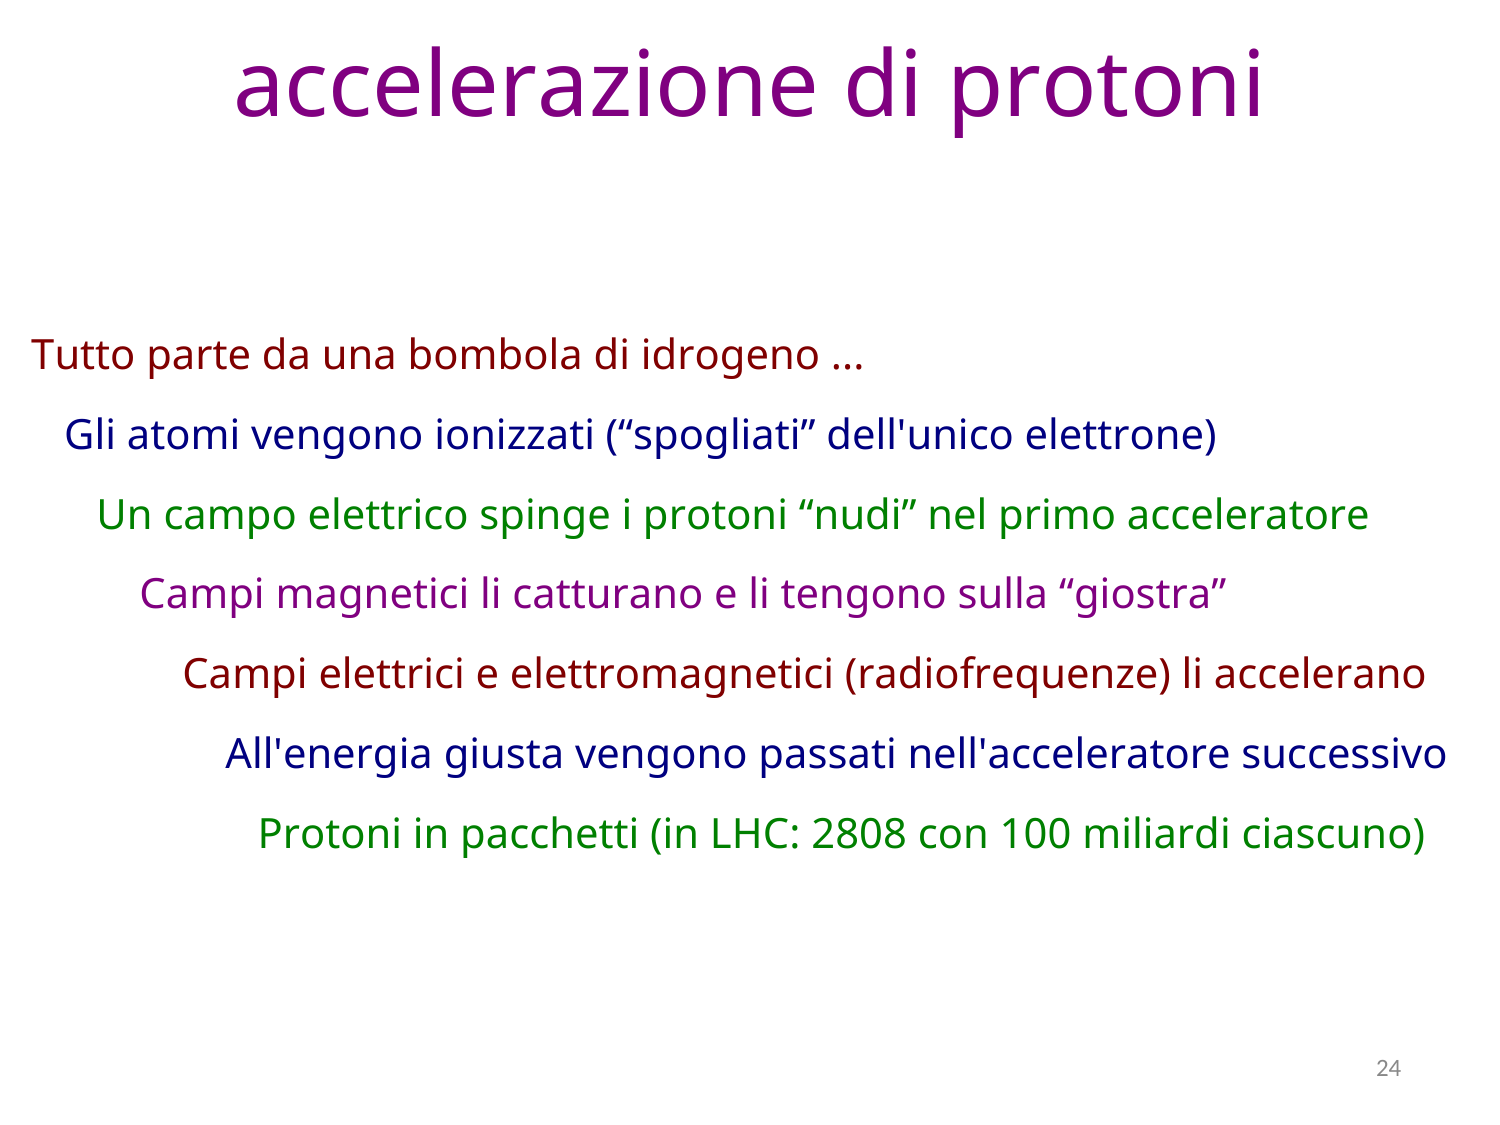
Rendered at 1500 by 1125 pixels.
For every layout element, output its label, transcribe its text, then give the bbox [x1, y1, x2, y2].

text_box Tutto parte da una bombola di idrogeno ... Gli atomi vengono ionizzati (“spogliati” dell'unico elettrone)‏ Un campo elettrico spinge i protoni “nudi” nel primo acceleratore Campi magnetici li catturano e li tengono sulla “giostra” Campi elettrici e elettromagnetici (radiofrequenze) li accelerano All'energia giusta vengono passati nell'acceleratore successivo Protoni in pacchetti (in LHC: 2808 con 100 miliardi ciascuno)‏ [6, 311, 1500, 868]
text_box <numero> [1074, 1042, 1417, 1095]
text_box accelerazione di protoni [112, 0, 1388, 153]
